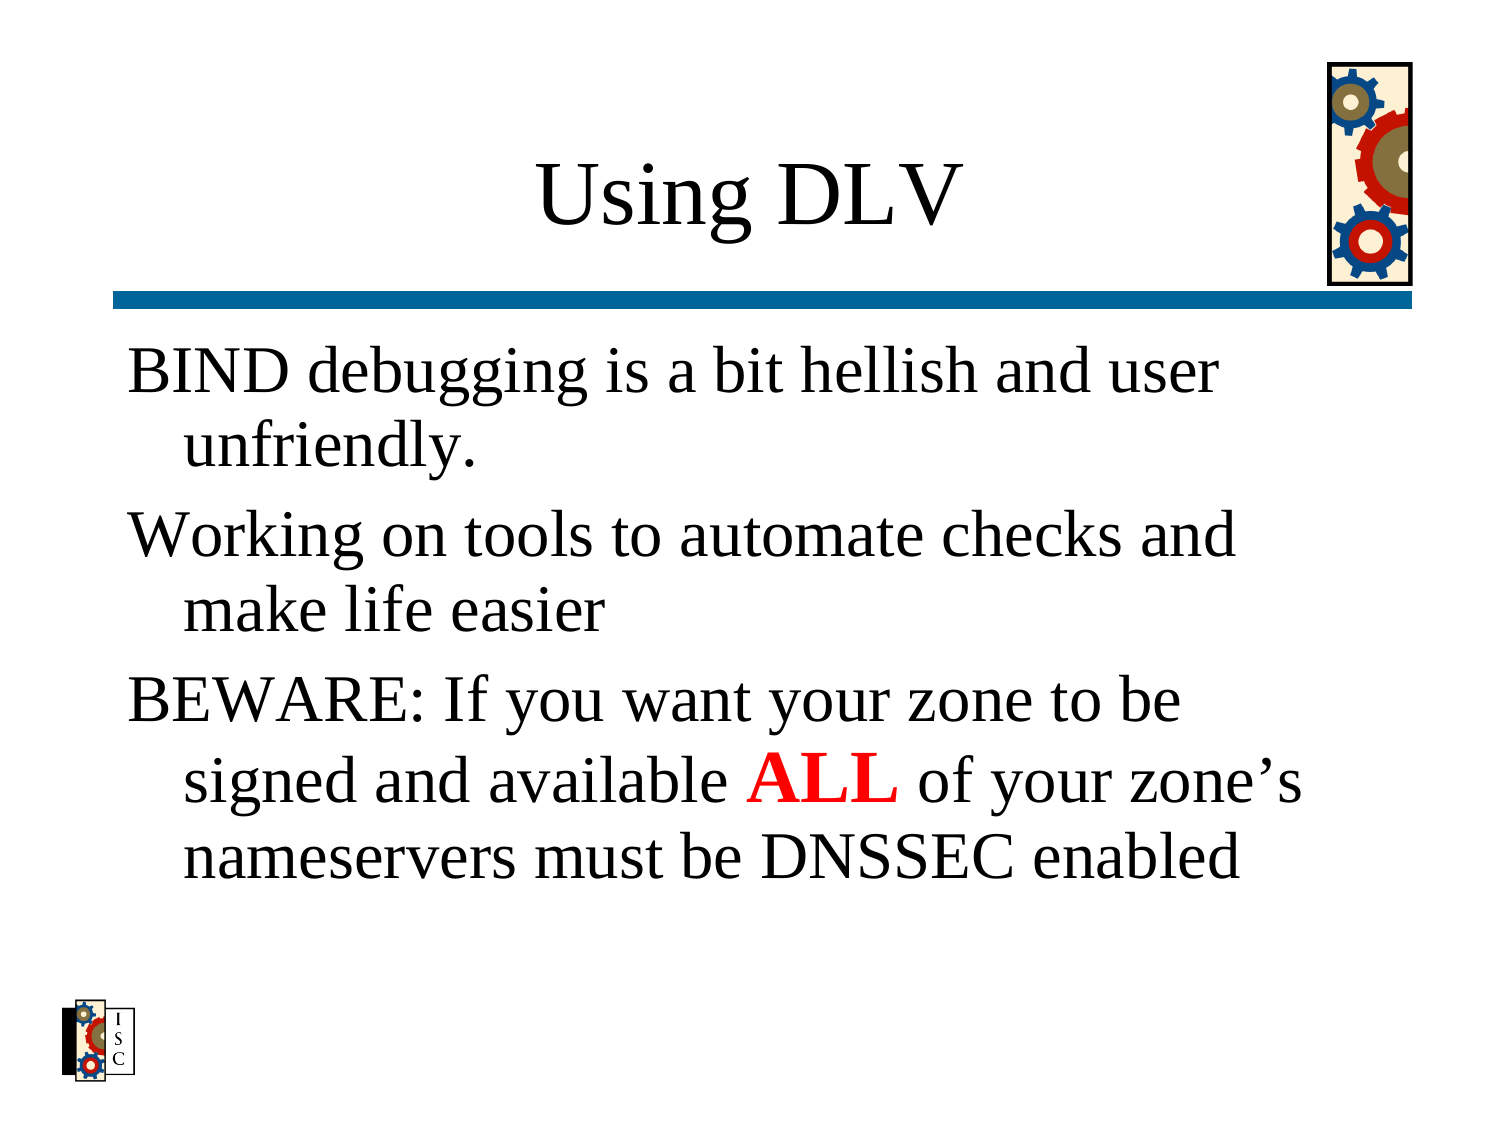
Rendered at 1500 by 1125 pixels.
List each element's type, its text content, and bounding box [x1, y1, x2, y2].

picture [62, 999, 135, 1082]
picture [1327, 62, 1413, 286]
list BIND debugging is a bit hellish and user unfriendly. Working on tools to automate checks and make life easier BEWARE: If you want your zone to be signed and available ALL of your zone’s nameservers must be DNSSEC enabled [112, 324, 1388, 1001]
title Using DLV [112, 99, 1388, 288]
